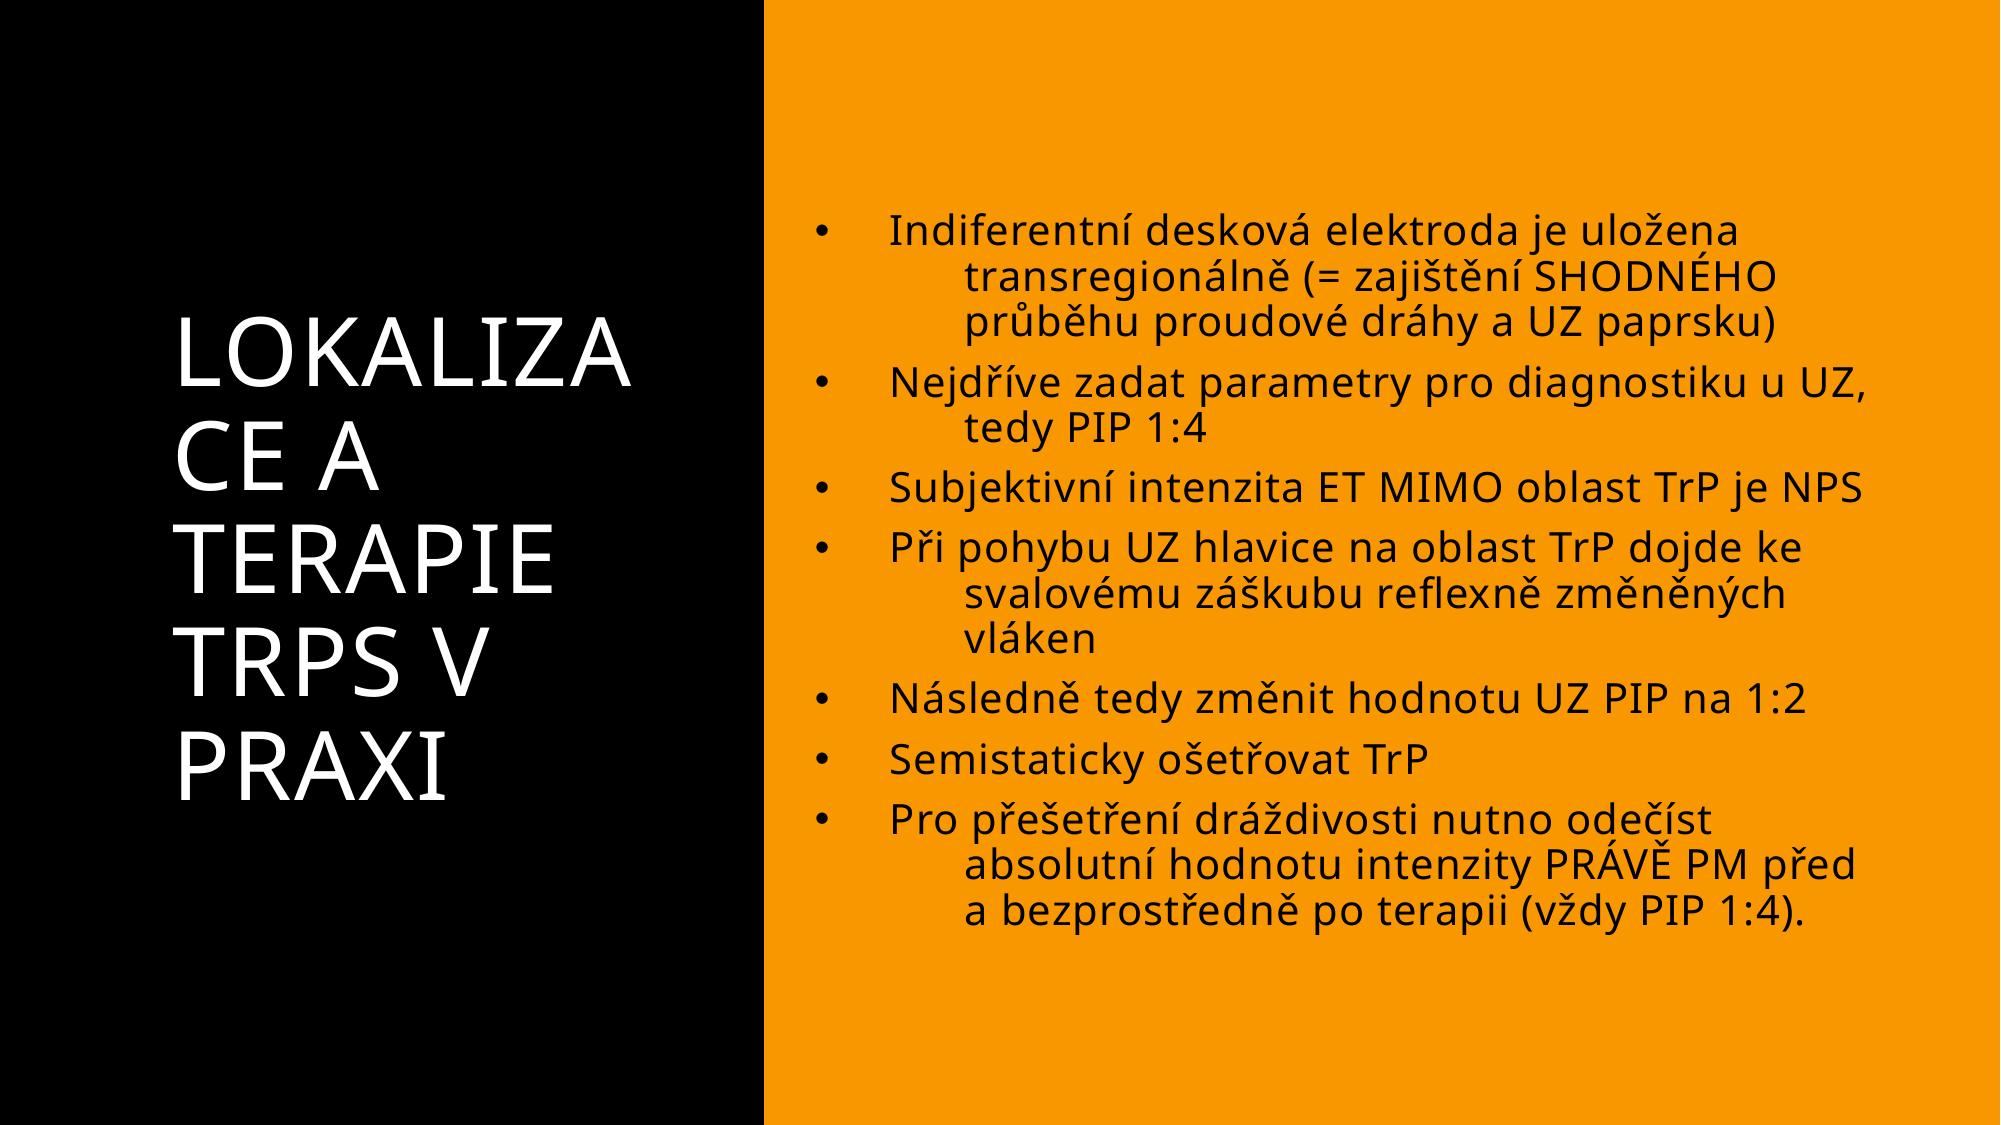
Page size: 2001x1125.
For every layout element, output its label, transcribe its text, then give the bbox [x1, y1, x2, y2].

text_box [0, 0, 2000, 1125]
title Lokalizace a terapie trps v praxi [157, 105, 685, 1020]
list Indiferentní desková elektroda je uložena transregionálně (= zajištění SHODNÉHO průběhu proudové dráhy a UZ paprsku) Nejdříve zadat parametry pro diagnostiku u UZ, tedy PIP 1:4 Subjektivní intenzita ET MIMO oblast TrP je NPS Při pohybu UZ hlavice na oblast TrP dojde ke svalovému záškubu reflexně změněných vláken Následně tedy změnit hodnotu UZ PIP na 1:2 Semistaticky ošetřovat TrP Pro přešetření dráždivosti nutno odečíst absolutní hodnotu intenzity PRÁVĚ PM před a bezprostředně po terapii (vždy PIP 1:4). [799, 63, 1907, 1081]
